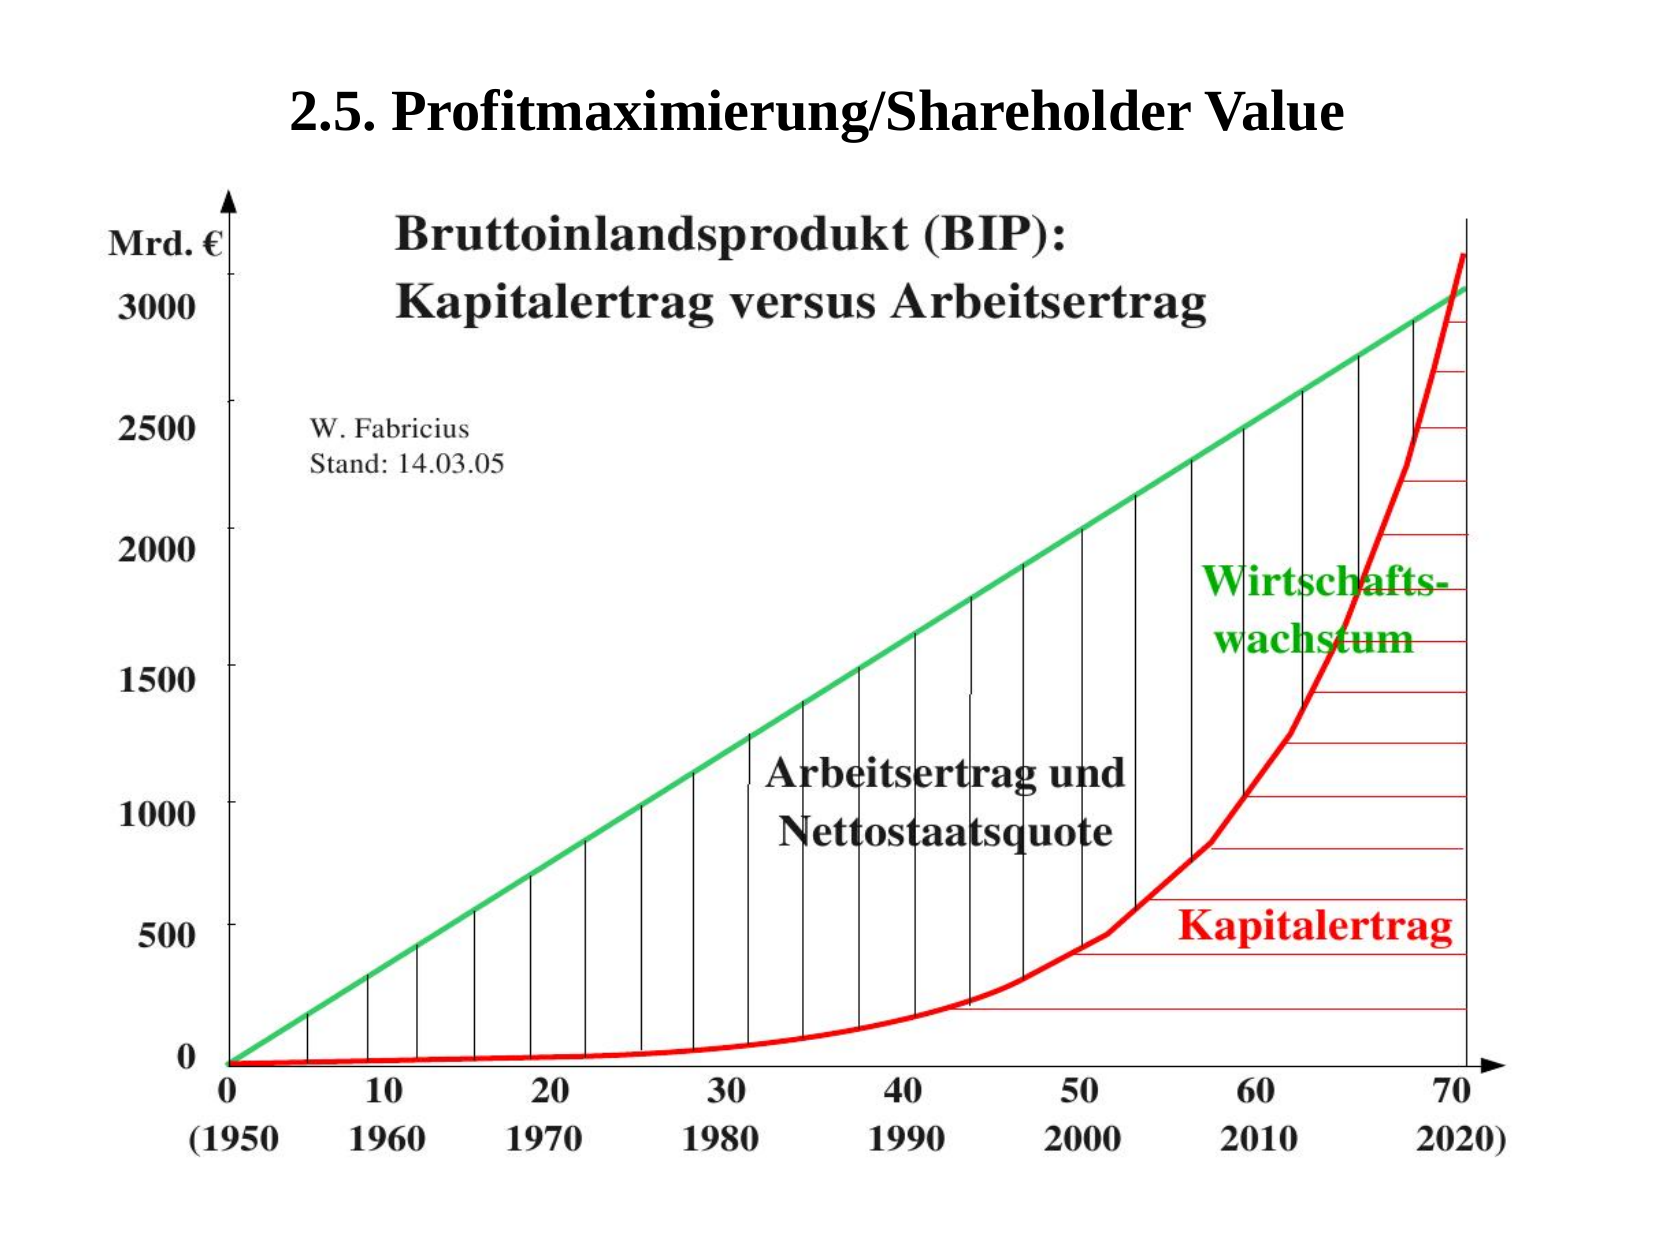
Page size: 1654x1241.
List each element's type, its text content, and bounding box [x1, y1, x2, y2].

picture [88, 177, 1536, 1182]
text_box 2.5. Profitmaximierung/Shareholder Value [274, 70, 1379, 151]
